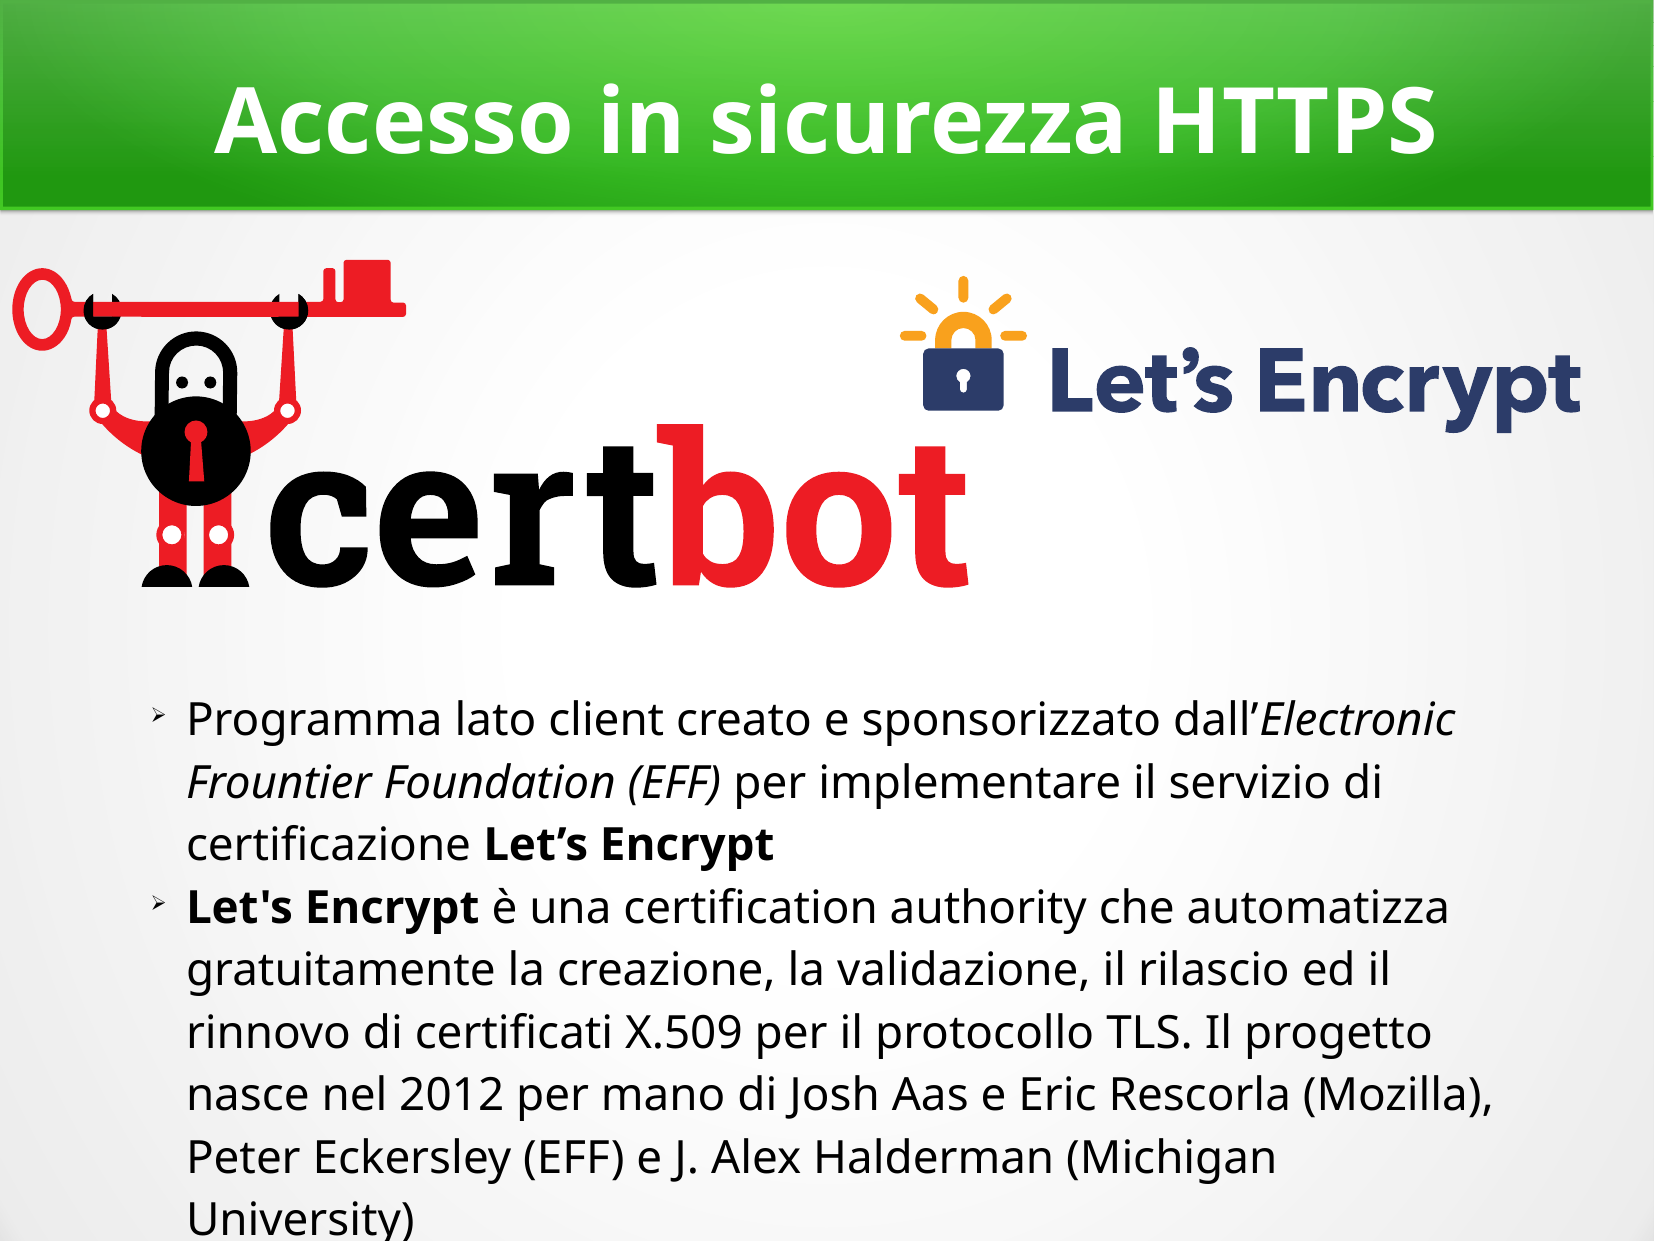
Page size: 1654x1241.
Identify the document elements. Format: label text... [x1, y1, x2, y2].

picture [12, 259, 1583, 588]
title Accesso in sicurezza HTTPS [82, 47, 1571, 189]
text_box Programma lato client creato e sponsorizzato dall’Electronic Frountier Foundation (EFF) per implementare il servizio di certificazione Let’s Encrypt Let's Encrypt è una certification authority che automatizza gratuitamente la creazione, la validazione, il rilascio ed il rinnovo di certificati X.509 per il protocollo TLS. Il progetto nasce nel 2012 per mano di Josh Aas e Eric Rescorla (Mozilla), Peter Eckersley (EFF) e J. Alex Halderman (Michigan University) [135, 679, 1518, 1134]
